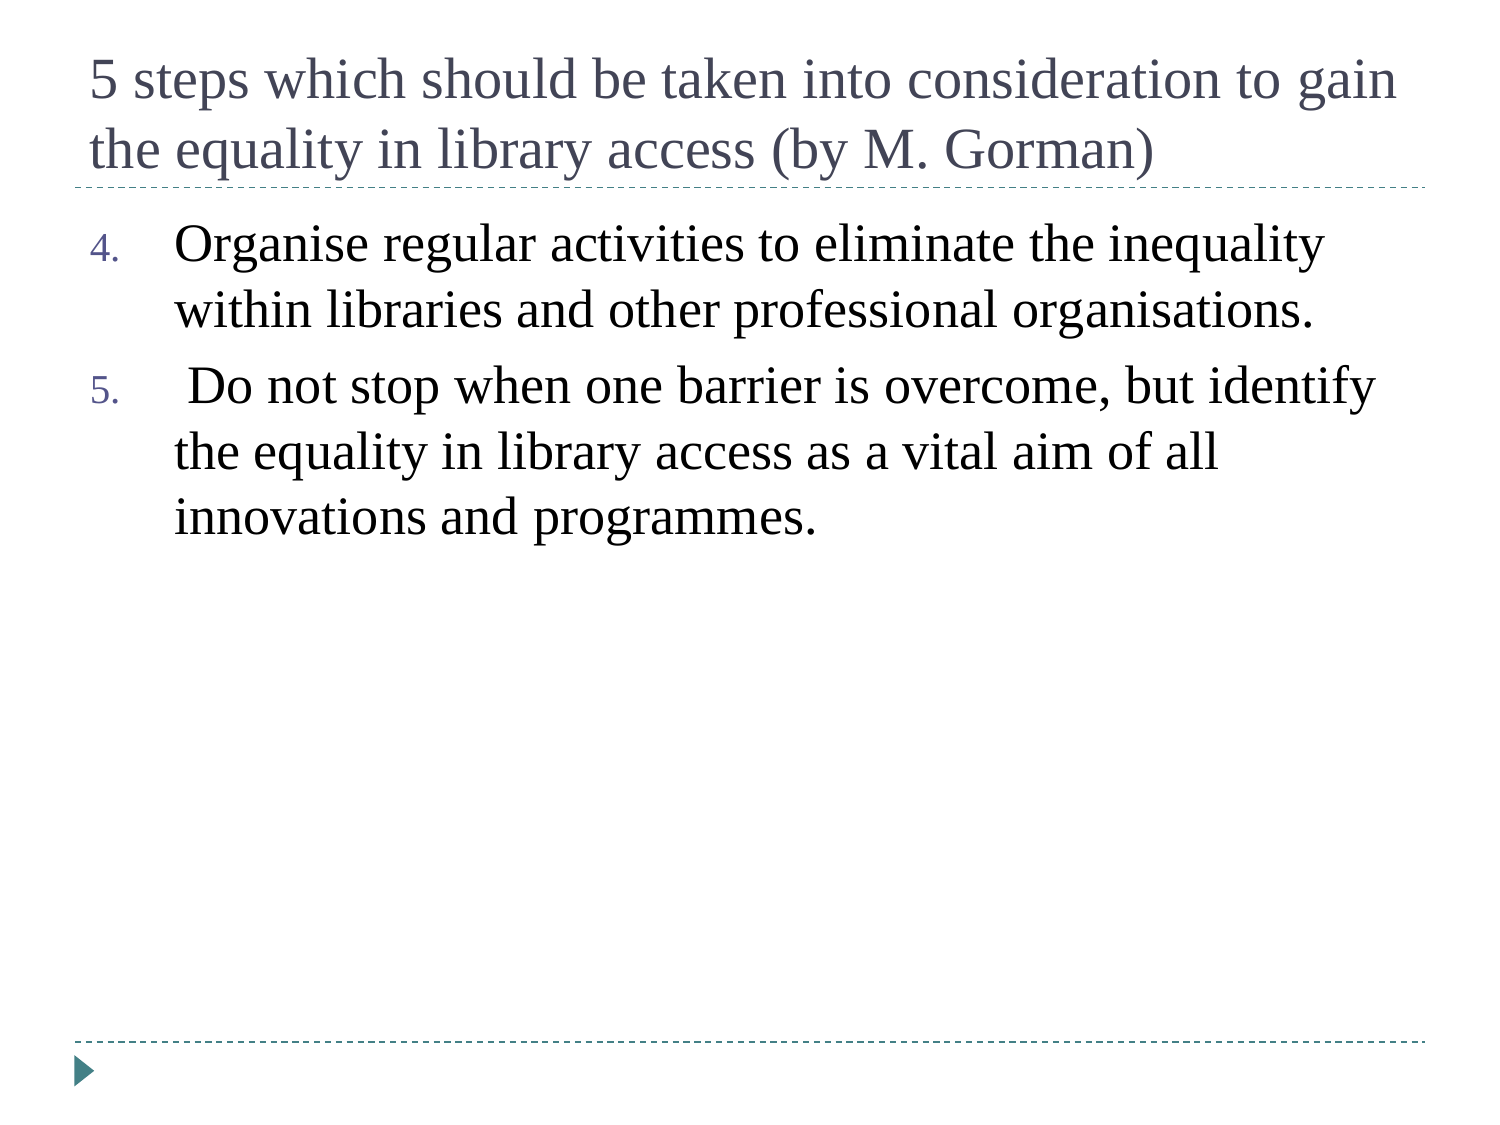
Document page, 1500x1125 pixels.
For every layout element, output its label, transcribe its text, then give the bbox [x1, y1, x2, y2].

list Organise regular activities to eliminate the inequality within libraries and other professional organisations. Do not stop when one barrier is overcome, but identify the equality in library access as a vital aim of all innovations and programmes. [75, 200, 1426, 1010]
title 5 steps which should be taken into consideration to gain the equality in library access (by M. Gorman) [75, 24, 1426, 188]
